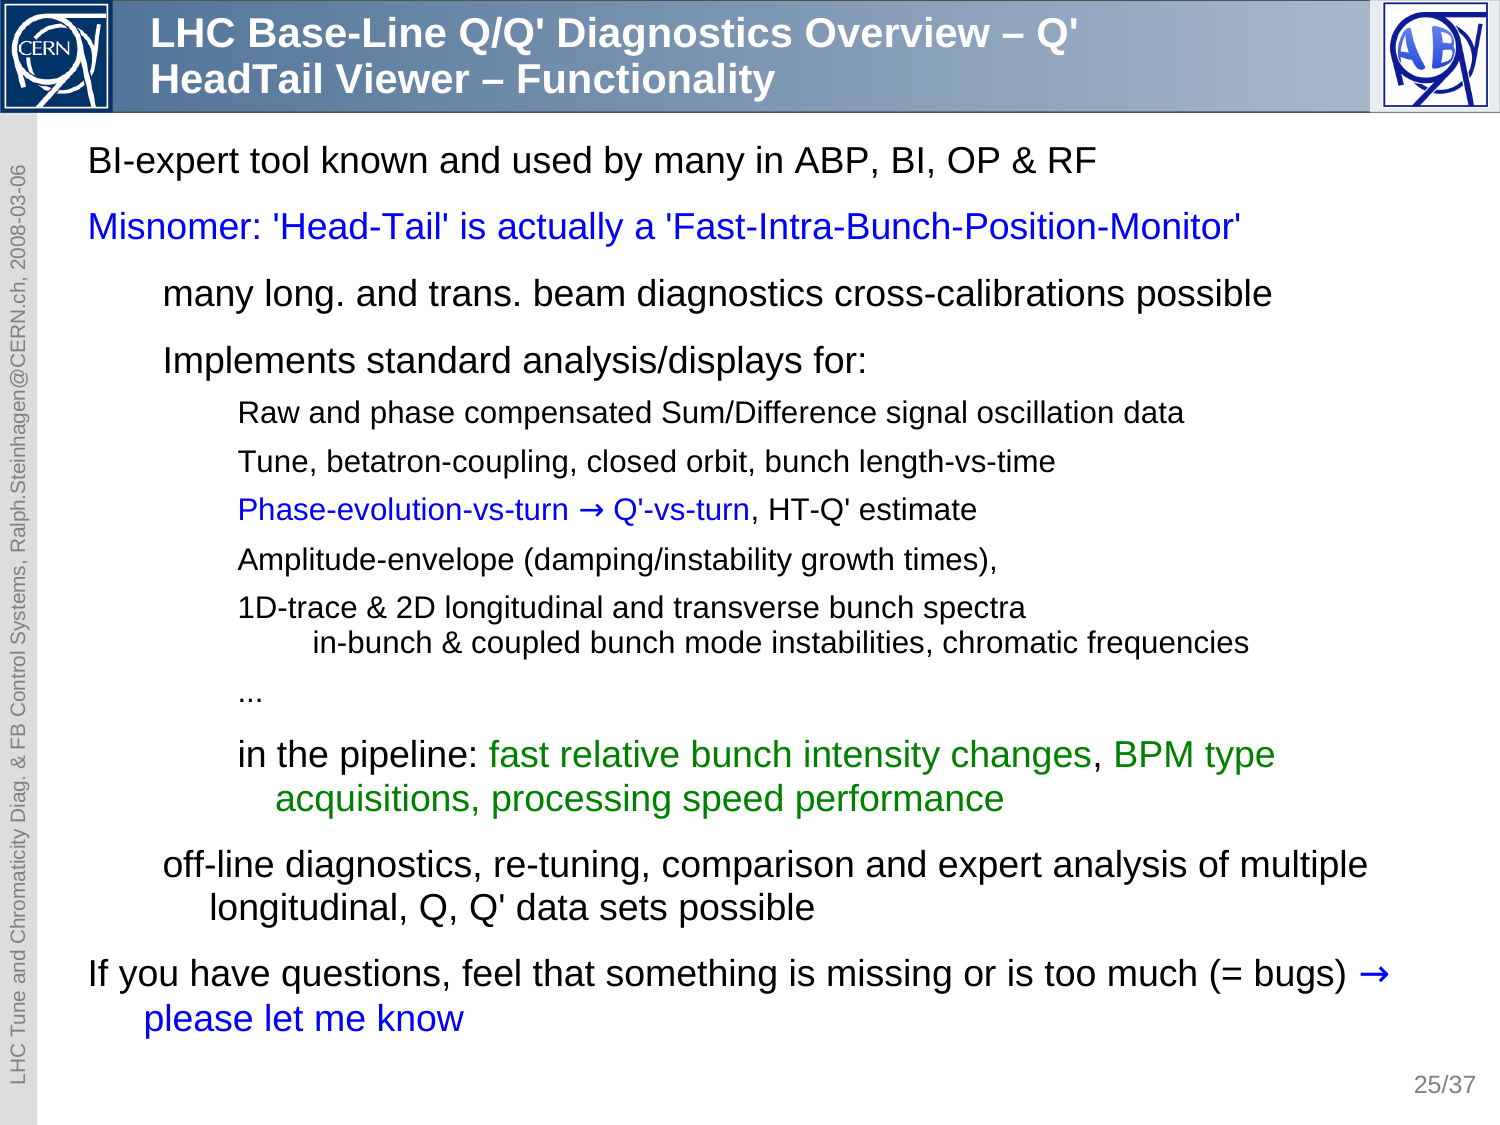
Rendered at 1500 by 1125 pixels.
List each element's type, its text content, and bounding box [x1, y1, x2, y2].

title LHC Base-Line Q/Q' Diagnostics Overview – Q' HeadTail Viewer – Functionality [150, 2, 1201, 111]
picture [1382, 1, 1489, 108]
picture [0, 0, 113, 113]
list BI-expert tool known and used by many in ABP, BI, OP & RF Misnomer: 'Head-Tail' is actually a 'Fast-Intra-Bunch-Position-Monitor' many long. and trans. beam diagnostics cross-calibrations possible Implements standard analysis/displays for: Raw and phase compensated Sum/Difference signal oscillation data Tune, betatron-coupling, closed orbit, bunch length-vs-time Phase-evolution-vs-turn → Q'-vs-turn, HT-Q' estimate Amplitude-envelope (damping/instability growth times), 1D-trace & 2D longitudinal and transverse bunch spectra in-bunch & coupled bunch mode instabilities, chromatic frequencies ... in the pipeline: fast relative bunch intensity changes, BPM type acquisitions, processing speed performance off-line diagnostics, re-tuning, comparison and expert analysis of multiple longitudinal, Q, Q' data sets possible If you have questions, feel that something is missing or is too much (= bugs) → please let me know [87, 137, 1438, 1076]
